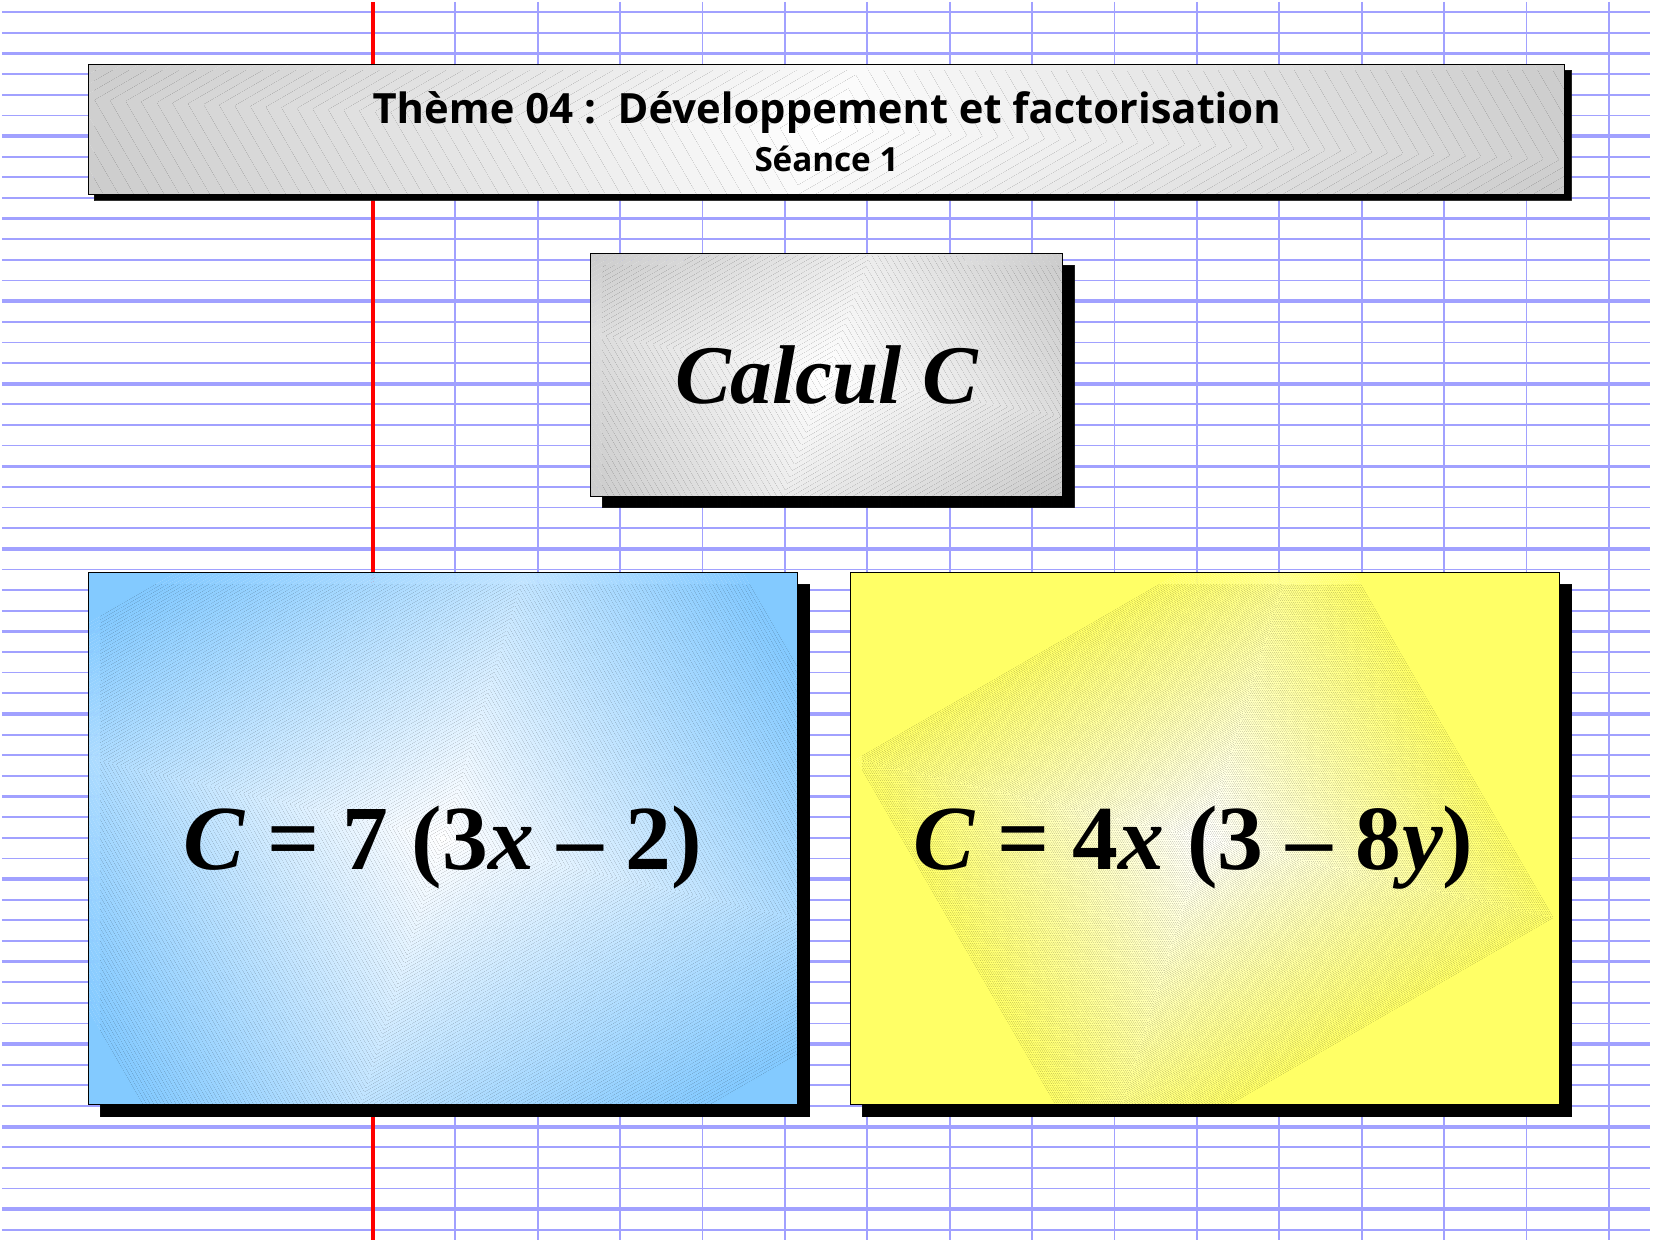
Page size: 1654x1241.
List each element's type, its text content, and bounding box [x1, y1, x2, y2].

text_box Thème 04 : Développement et factorisation Séance 1 [88, 64, 1565, 195]
text_box Calcul C [590, 253, 1063, 497]
text_box C = 7 (3x – 2) [88, 572, 798, 1105]
text_box C = 4x (3 – 8y) [850, 572, 1560, 1105]
picture [0, 0, 1654, 1241]
